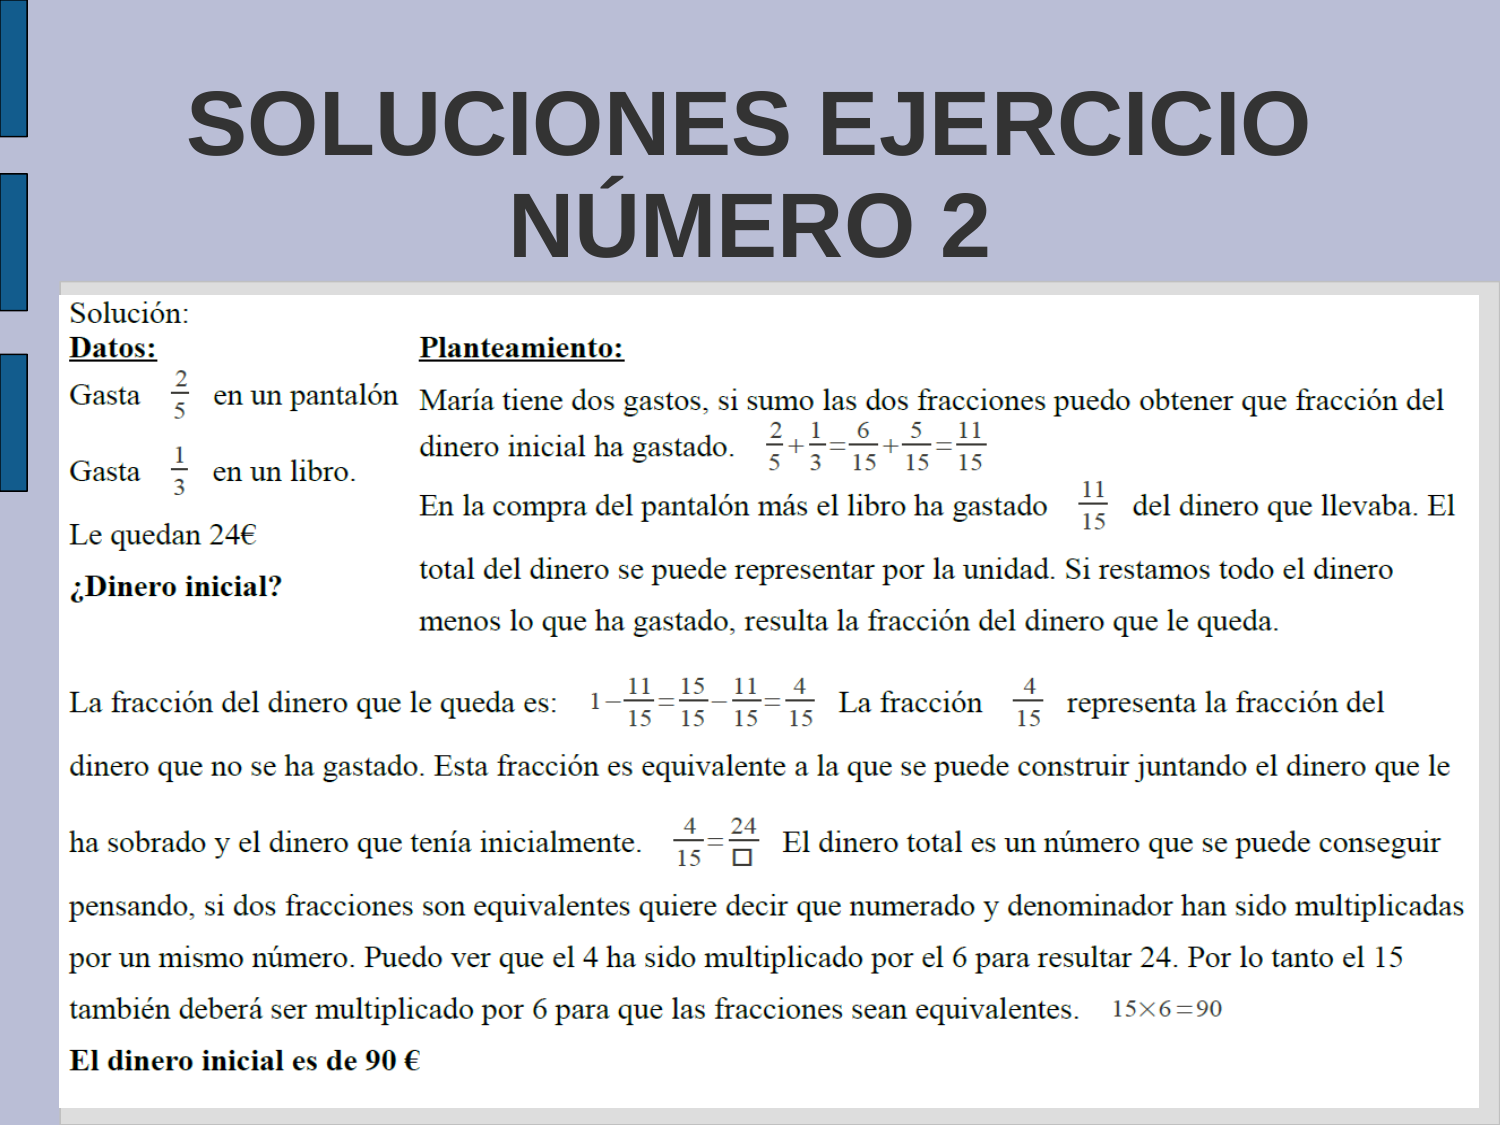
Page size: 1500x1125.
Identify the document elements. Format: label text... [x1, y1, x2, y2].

title SOLUCIONES EJERCICIO NÚMERO 2 [110, 73, 1391, 279]
picture [59, 295, 1479, 1108]
